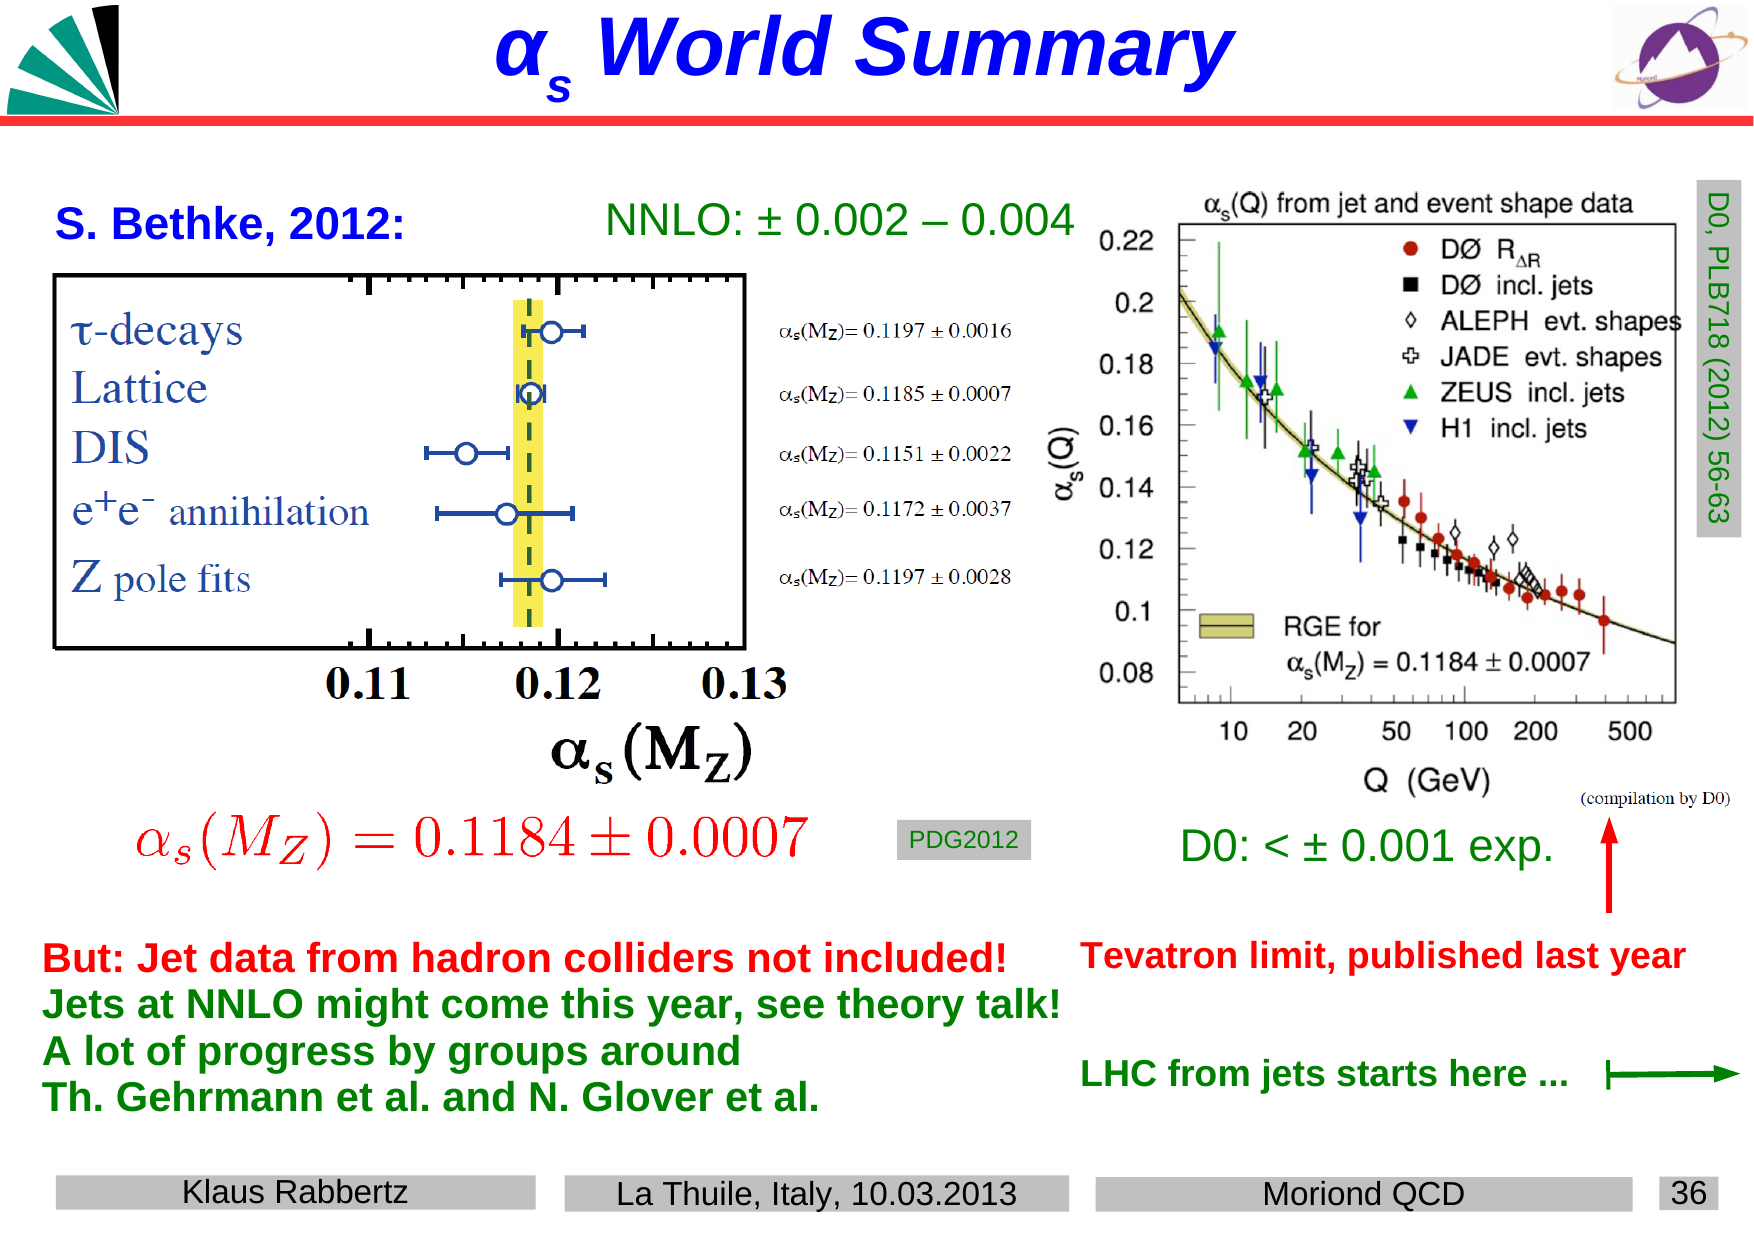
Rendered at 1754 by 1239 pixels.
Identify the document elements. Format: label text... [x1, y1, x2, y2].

picture [1611, 5, 1748, 110]
picture [7, 5, 119, 116]
text_box D0, PLB718 (2012) 56-63 [1696, 179, 1742, 538]
picture [33, 183, 1739, 875]
text_box D0: < ± 0.001 exp. [1167, 813, 1567, 877]
text_box NNLO: ± 0.002 – 0.004 [592, 188, 1088, 252]
text_box PDG2012 [897, 819, 1032, 860]
text_box Tevatron limit, published last year [1068, 928, 1698, 983]
text_box LHC from jets starts here ... [1068, 1046, 1582, 1101]
text_box S. Bethke, 2012: [43, 191, 419, 256]
title αs World Summary [123, 0, 1606, 114]
text_box But: Jet data from hadron colliders not included! Jets at NNLO might come this year, see theory talk! A lot of progress by groups around Th. Gehrmann et al. and N. Glover et al. [30, 928, 1074, 1127]
